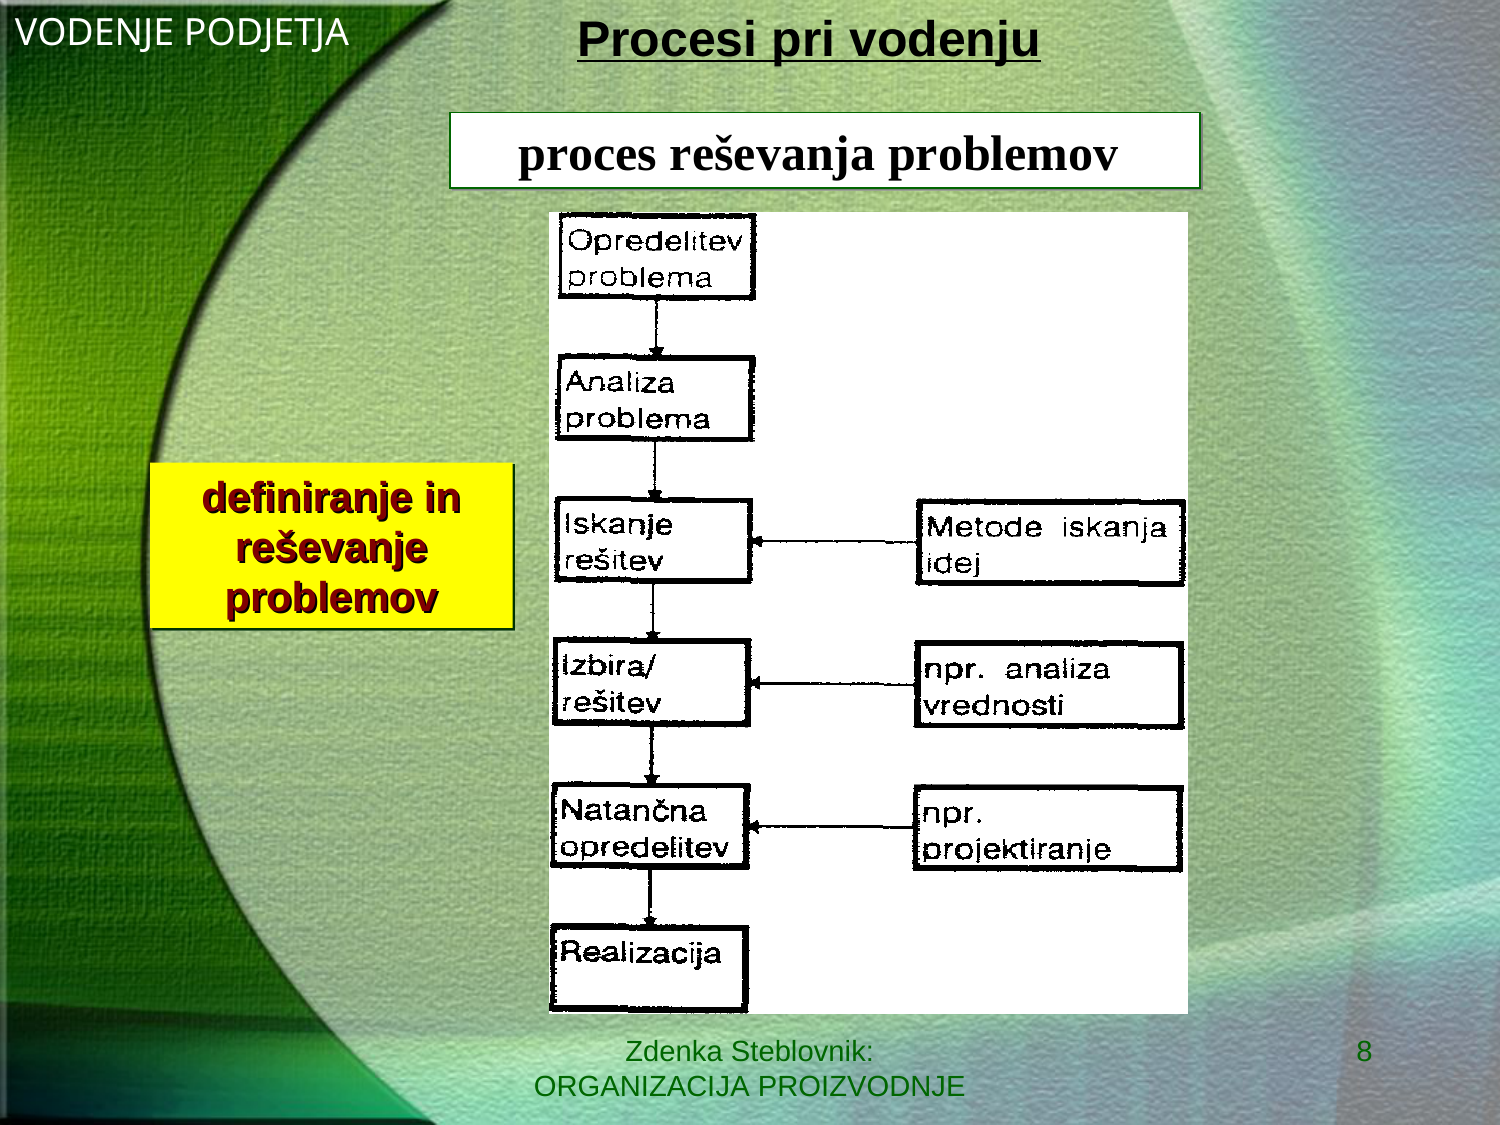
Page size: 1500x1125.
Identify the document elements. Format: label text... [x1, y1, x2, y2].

text_box Zdenka Steblovnik: ORGANIZACIJA PROIZVODNJE [512, 1025, 988, 1101]
text_box <number> [1074, 1025, 1388, 1101]
picture [0, 0, 1500, 1125]
text_box definiranje in reševanje problemov [150, 462, 513, 628]
text_box proces reševanja problemov [450, 112, 1201, 188]
text_box Procesi pri vodenju [562, 24, 1338, 71]
text_box VODENJE PODJETJA [0, 0, 475, 61]
